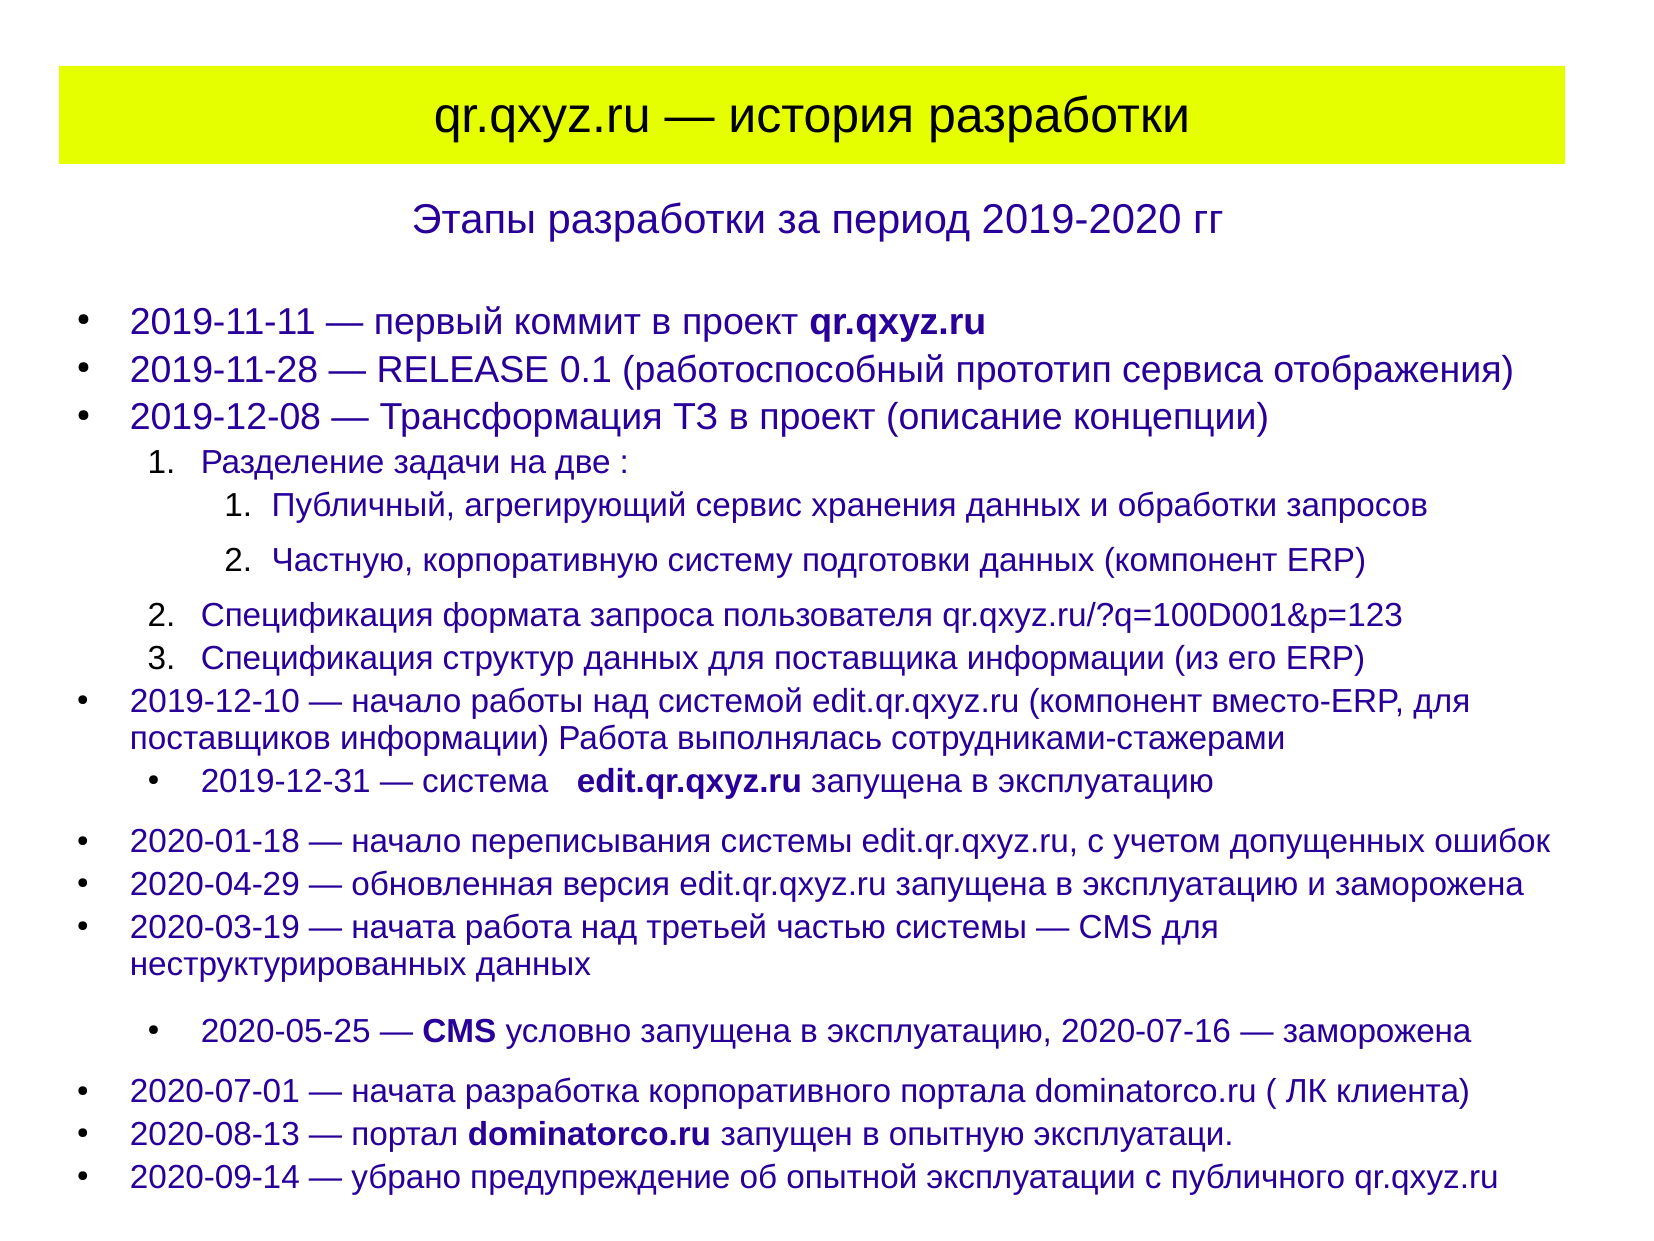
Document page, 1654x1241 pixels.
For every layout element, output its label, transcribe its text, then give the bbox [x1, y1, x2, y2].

title qr.qxyz.ru — история разработки [59, 65, 1566, 164]
list Этапы разработки за период 2019-2020 гг 2019-11-11 — первый коммит в проект qr.qxyz.ru 2019‑11‑28 — RELEASE 0.1 (работоспособный прототип сервиса отображения) 2019-12-08 — Трансформация ТЗ в проект (описание концепции) Разделение задачи на две : Публичный, агрегирующий сервис хранения данных и обработки запросов Частную, корпоративную систему подготовки данных (компонент ERP) Спецификация формата запроса пользователя qr.qxyz.ru/?q=100D001&p=123 Спецификация структур данных для поставщика информации (из его ERP) 2019-12-10 — начало работы над системой edit.qr.qxyz.ru (компонент вместо-ERP, для поставщиков информации) Работа выполнялась сотрудниками-стажерами 2019-12-31 — система edit.qr.qxyz.ru запущена в эксплуатацию 2020-01-18 — начало переписывания системы edit.qr.qxyz.ru, с учетом допущенных ошибок 2020-04-29 — обновленная версия edit.qr.qxyz.ru запущена в эксплуатацию и заморожена 2020-03-19 — начата работа над третьей частью системы — CMS для неструктурированных данных 2020‑05‑25 — CMS условно запущена в эксплуатацию, 2020‑07‑16 — заморожена 2020-07-01 — начата разработка корпоративного портала dominatorco.ru ( ЛК клиента) 2020‑08‑13 — портал dominatorco.ru запущен в опытную эксплуатаци. 2020‑09‑14 — убрано предупреждение об опытной эксплуатации с публичного qr.qxyz.ru [59, 195, 1565, 1211]
